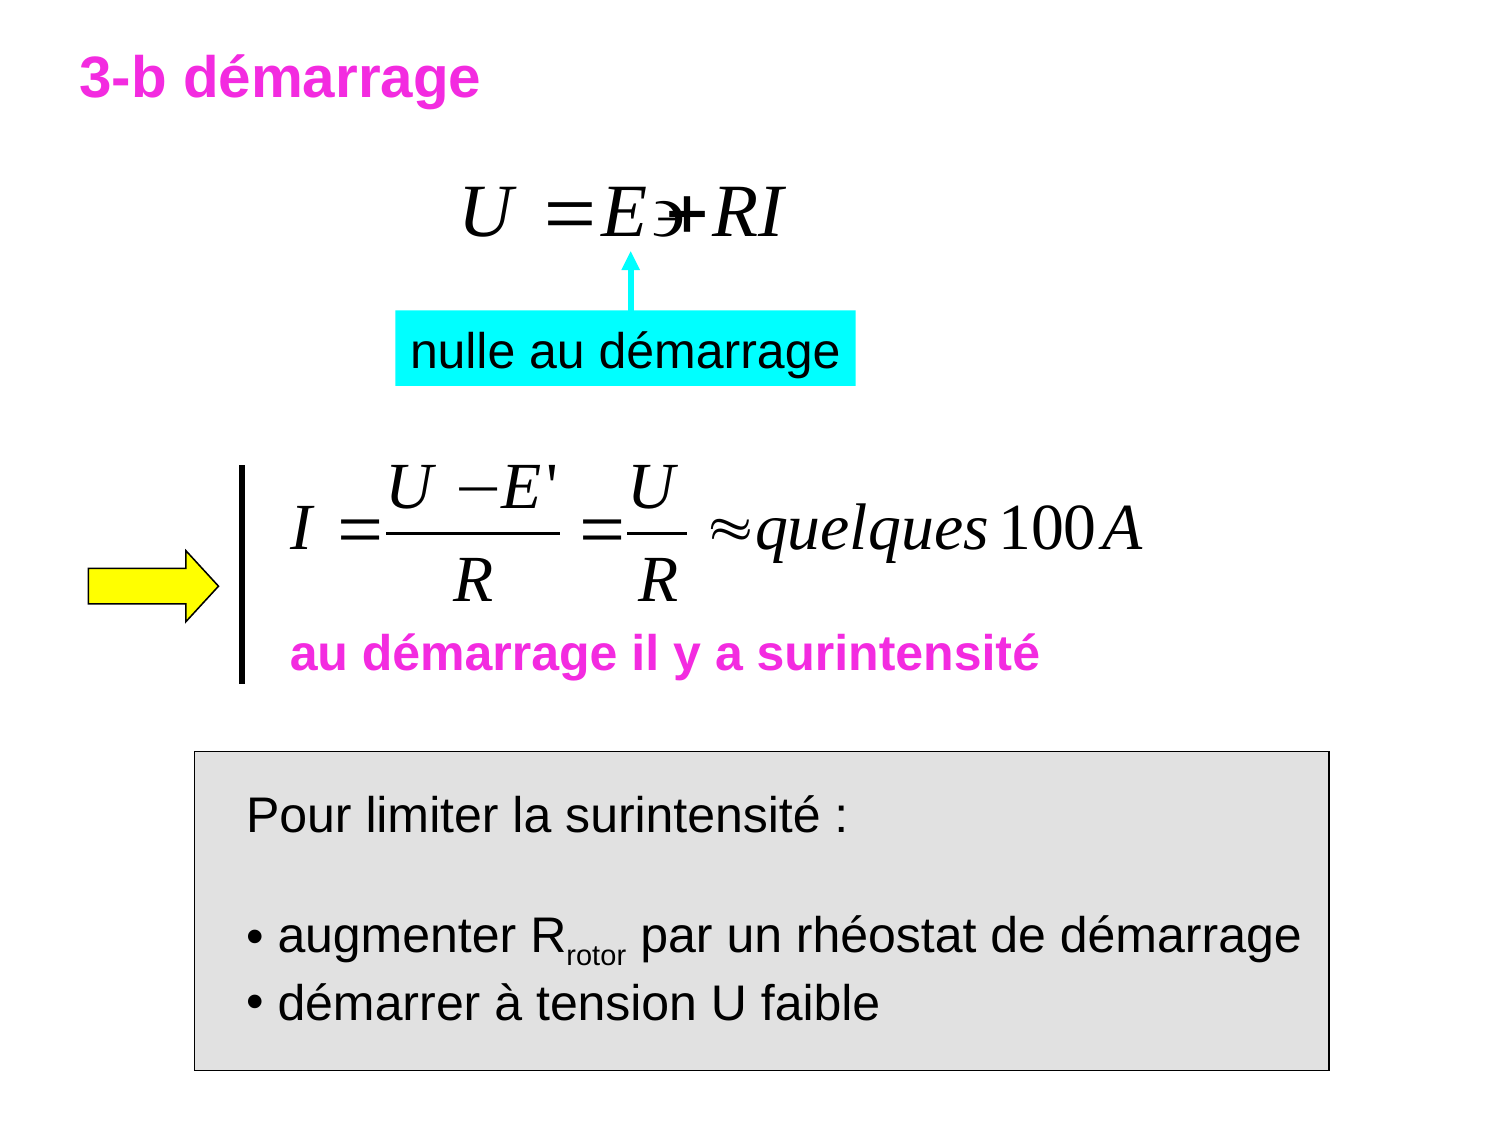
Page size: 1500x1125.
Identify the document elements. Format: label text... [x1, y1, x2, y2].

text_box 3-b démarrage [64, 31, 1223, 117]
text_box nulle au démarrage [395, 310, 856, 386]
text_box Pour limiter la surintensité : augmenter Rrotor par un rhéostat de démarrage démarrer à tension U faible [231, 774, 1318, 1039]
chart [454, 167, 807, 256]
chart [278, 445, 1152, 616]
text_box [88, 550, 219, 622]
text_box au démarrage il y a surintensité [275, 612, 1056, 689]
text_box [194, 751, 1329, 1071]
